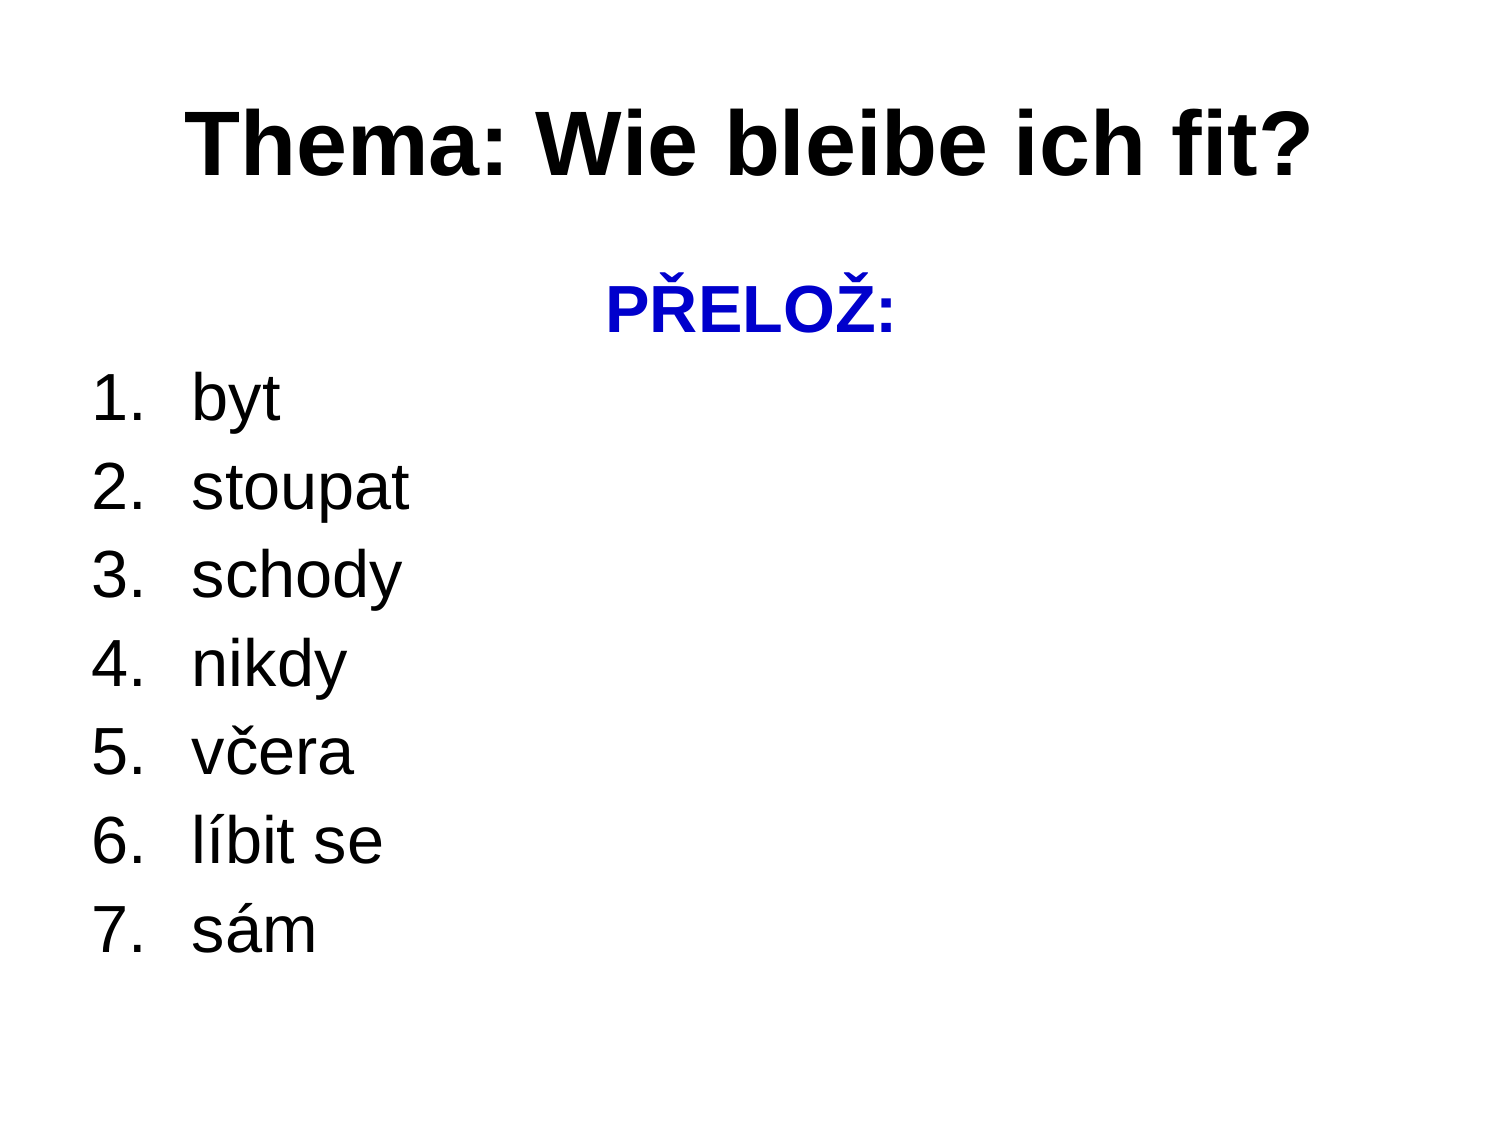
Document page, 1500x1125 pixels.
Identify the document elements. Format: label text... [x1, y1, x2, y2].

title Thema: Wie bleibe ich fit? [75, 45, 1426, 233]
list PŘELOŽ: byt stoupat schody nikdy včera líbit se sám [76, 267, 1427, 1125]
